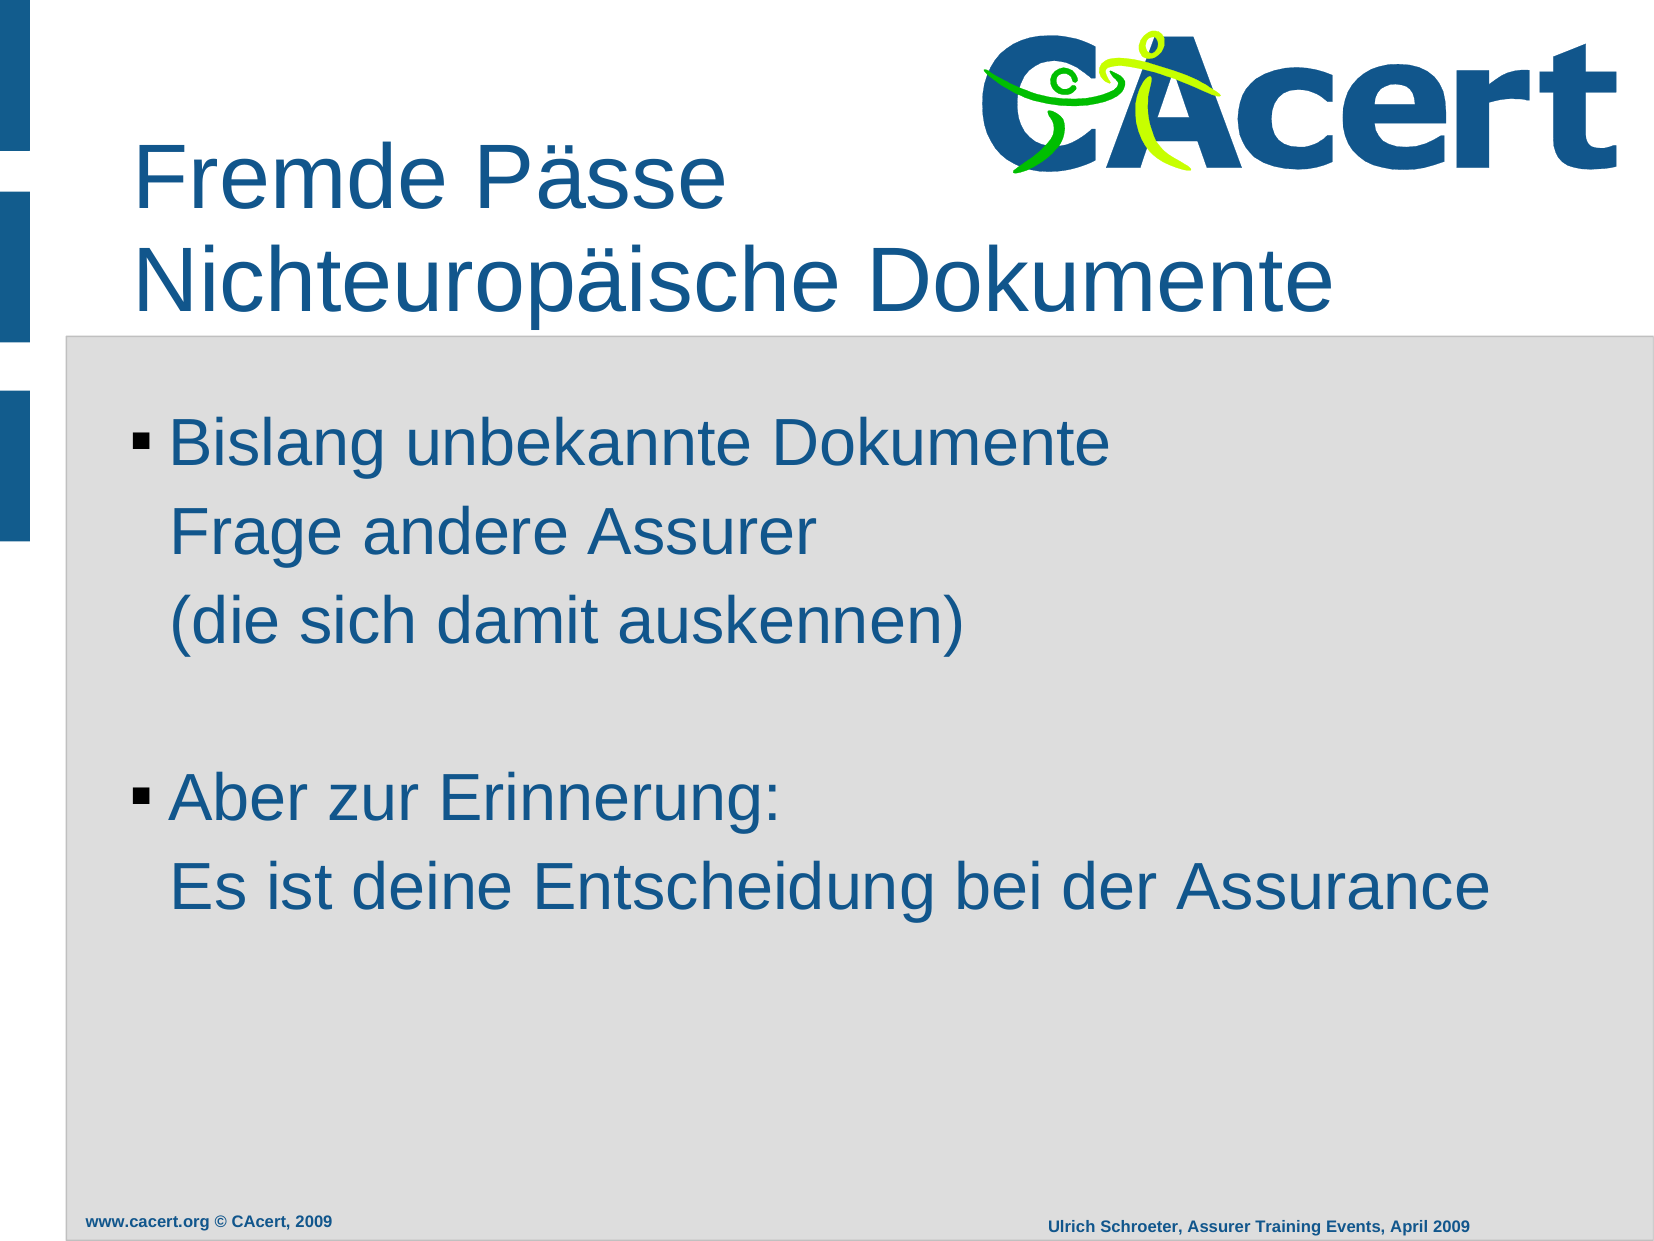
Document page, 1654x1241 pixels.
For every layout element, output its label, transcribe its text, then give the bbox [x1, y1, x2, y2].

text_box Fremde Pässe Nichteuropäische Dokumente [118, 118, 1352, 339]
text_box Bislang unbekannte Dokumente Frage andere Assurer (die sich damit auskennen) Aber zur Erinnerung: Es ist deine Entscheidung bei der Assurance [118, 383, 1508, 932]
